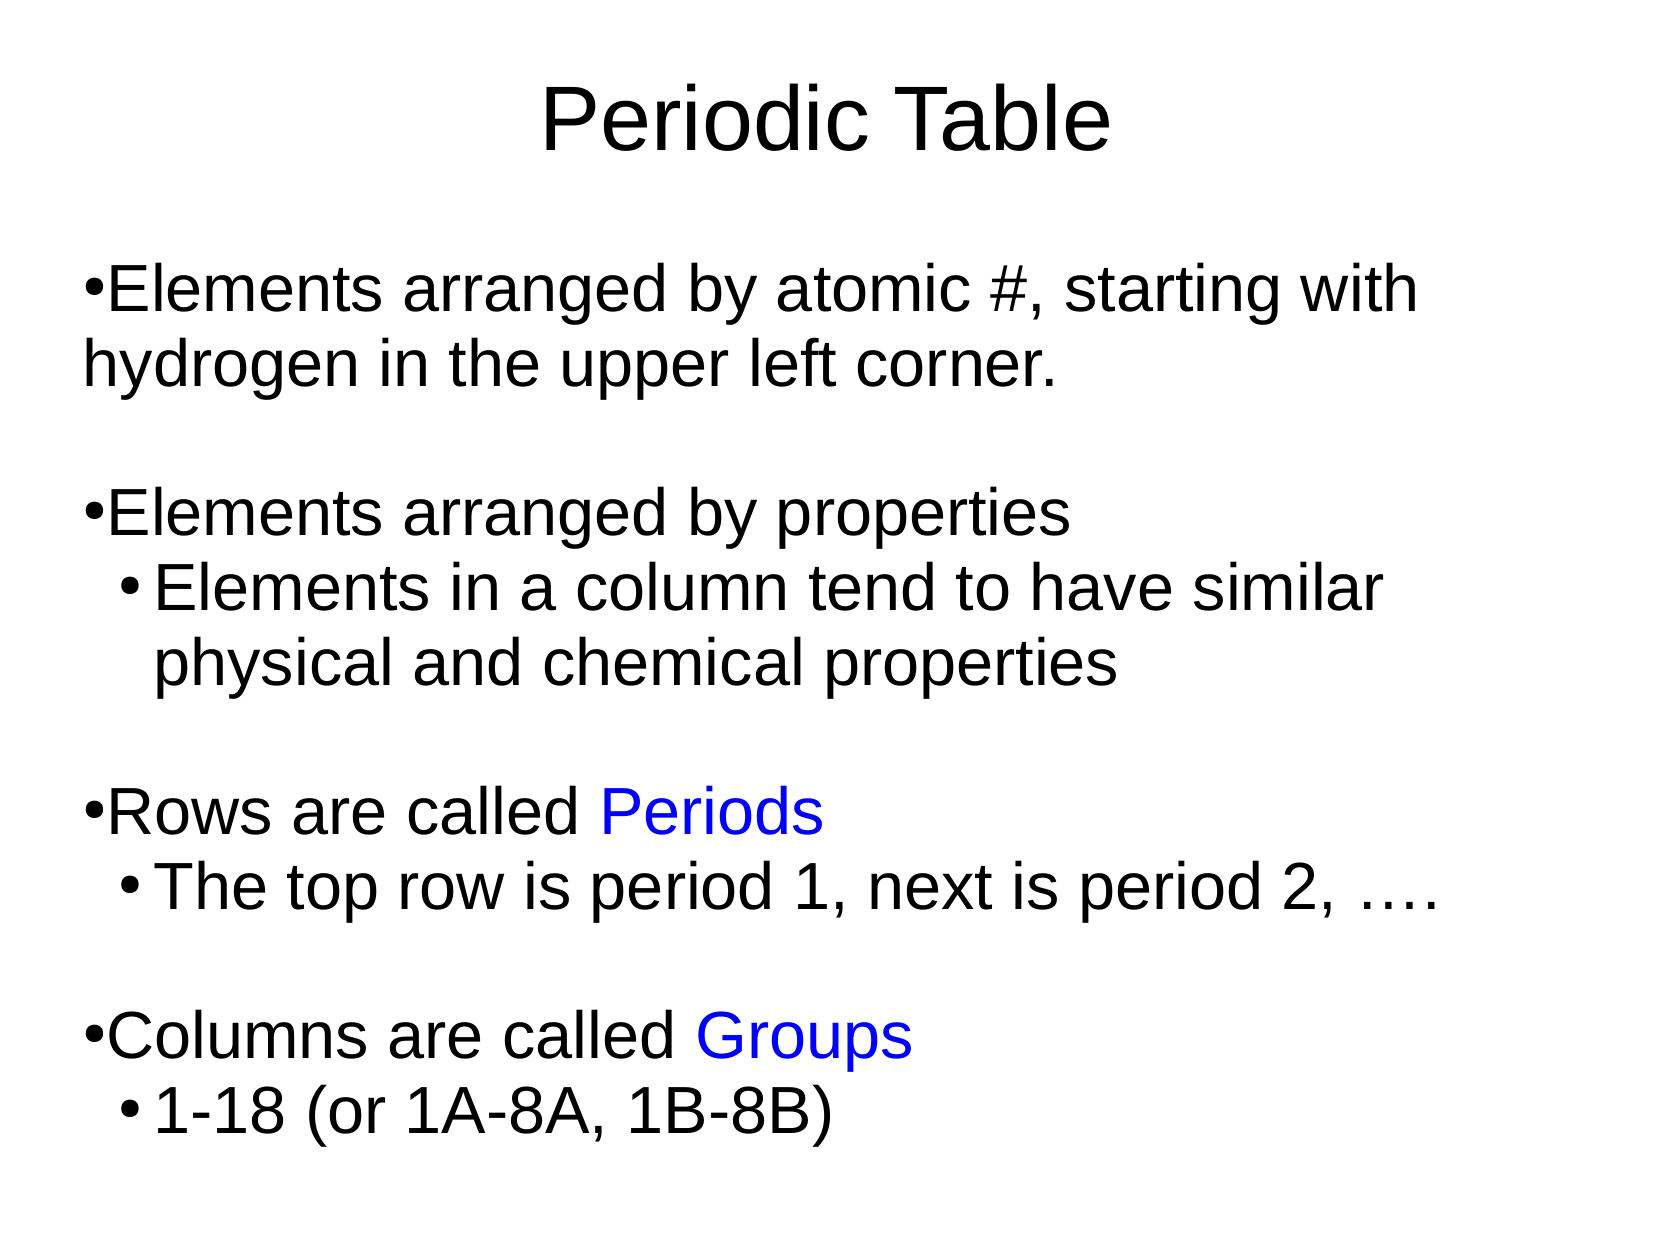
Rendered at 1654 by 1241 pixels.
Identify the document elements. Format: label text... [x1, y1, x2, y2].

subtitle Elements arranged by atomic #, starting with hydrogen in the upper left corner. Elements arranged by properties Elements in a column tend to have similar physical and chemical properties Rows are called Periods The top row is period 1, next is period 2, …. Columns are called Groups 1-18 (or 1A-8A, 1B-8B) [82, 250, 1571, 1149]
title Periodic Table [82, 49, 1571, 188]
